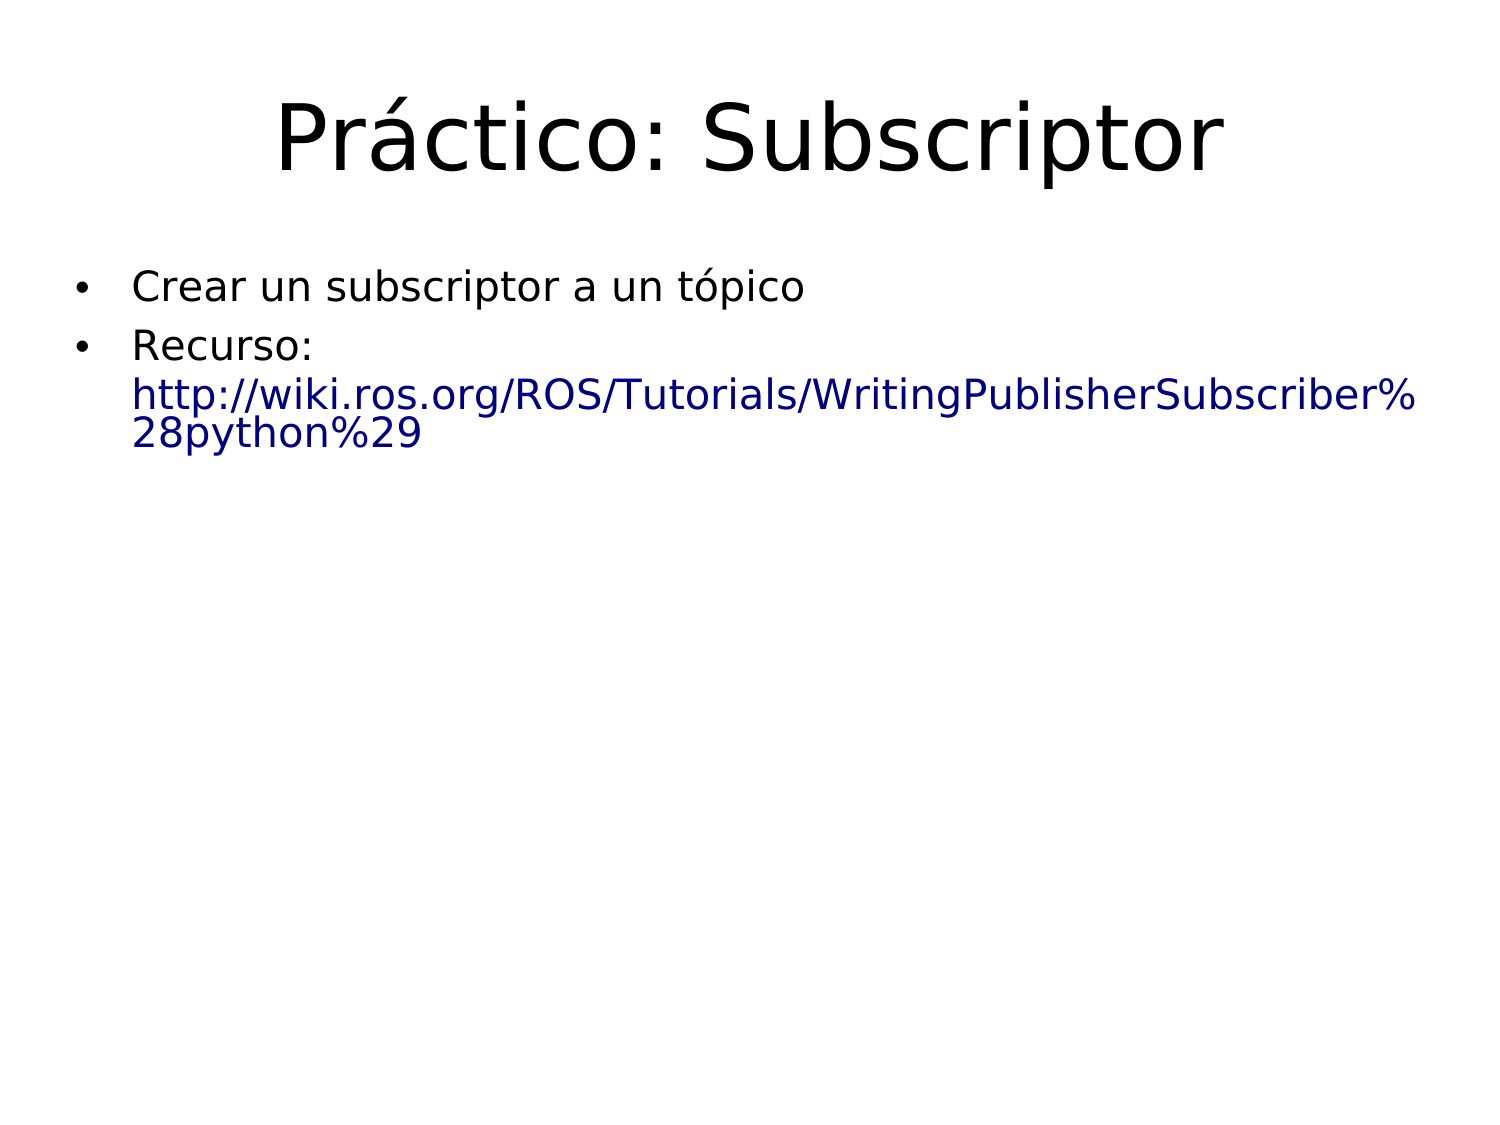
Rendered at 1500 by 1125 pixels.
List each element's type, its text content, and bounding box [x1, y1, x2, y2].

title Práctico: Subscriptor [75, 44, 1425, 233]
list Crear un subscriptor a un tópico Recurso: http://wiki.ros.org/ROS/Tutorials/WritingPublisherSubscriber%28python%29 [75, 263, 1425, 916]
